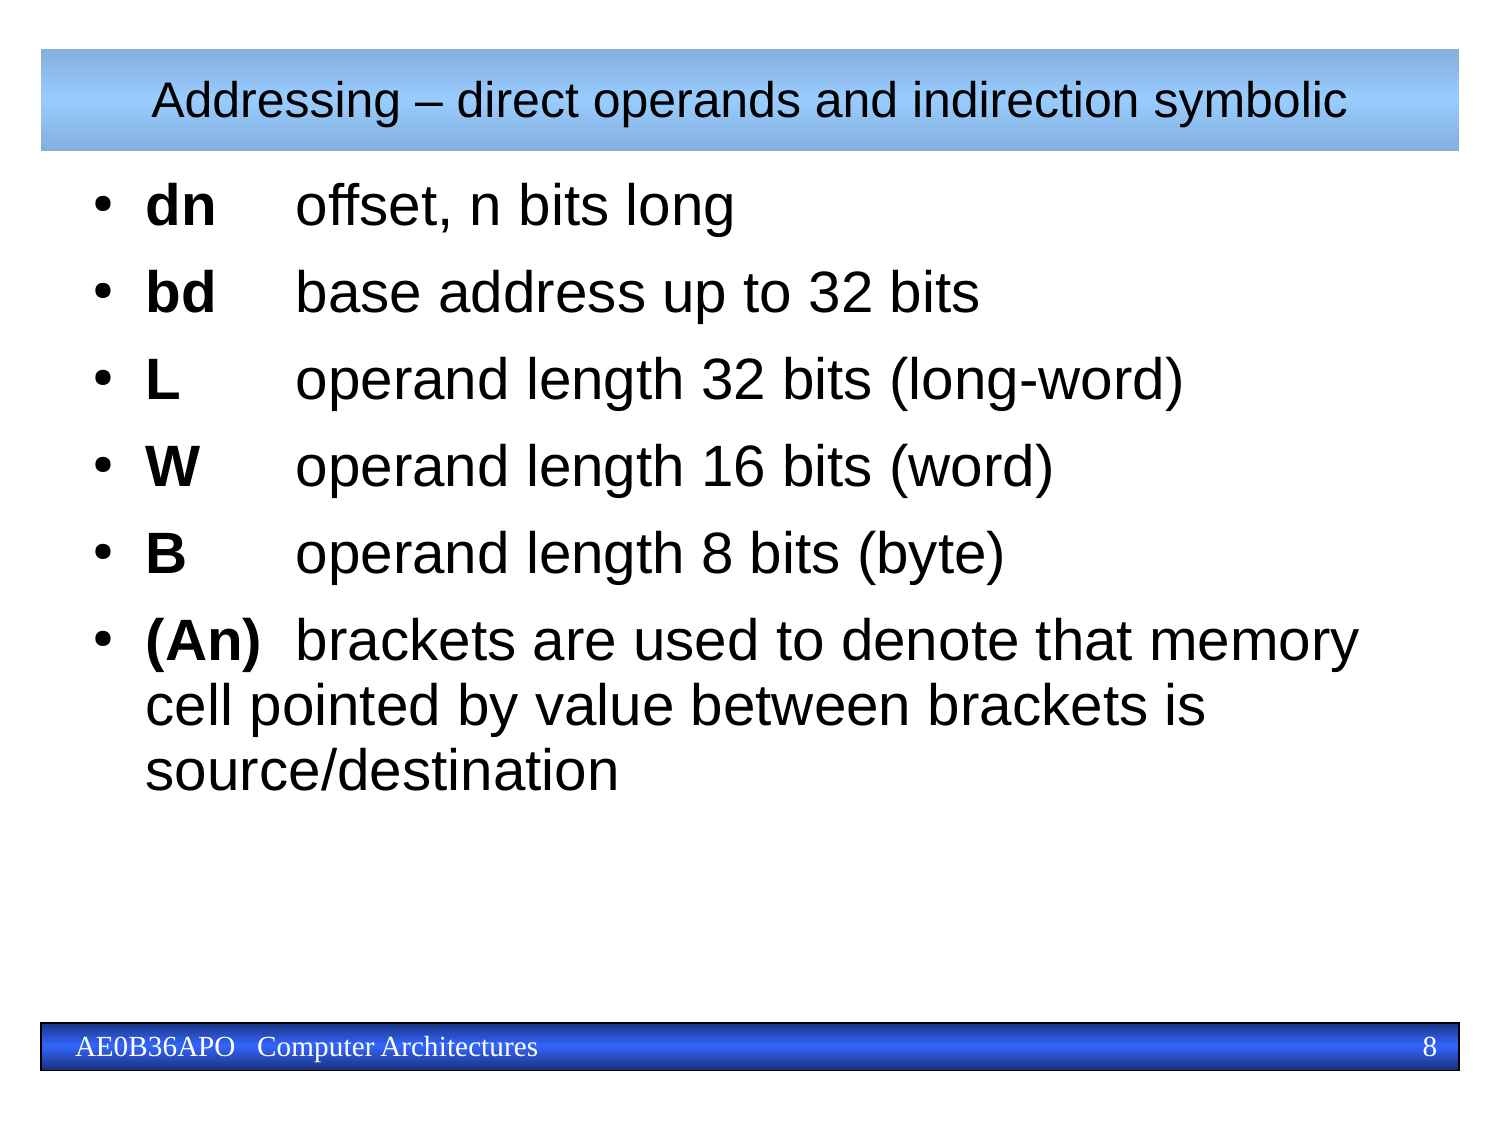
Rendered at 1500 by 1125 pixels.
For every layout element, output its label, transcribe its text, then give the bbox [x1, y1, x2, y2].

list dn offset, n bits long bd base address up to 32 bits L operand length 32 bits (long-word) W operand length 16 bits (word) B operand length 8 bits (byte) (An) brackets are used to denote that memory cell pointed by value between brackets is source/destination [75, 172, 1426, 916]
title Addressing – direct operands and indirection symbolic [41, 49, 1459, 151]
